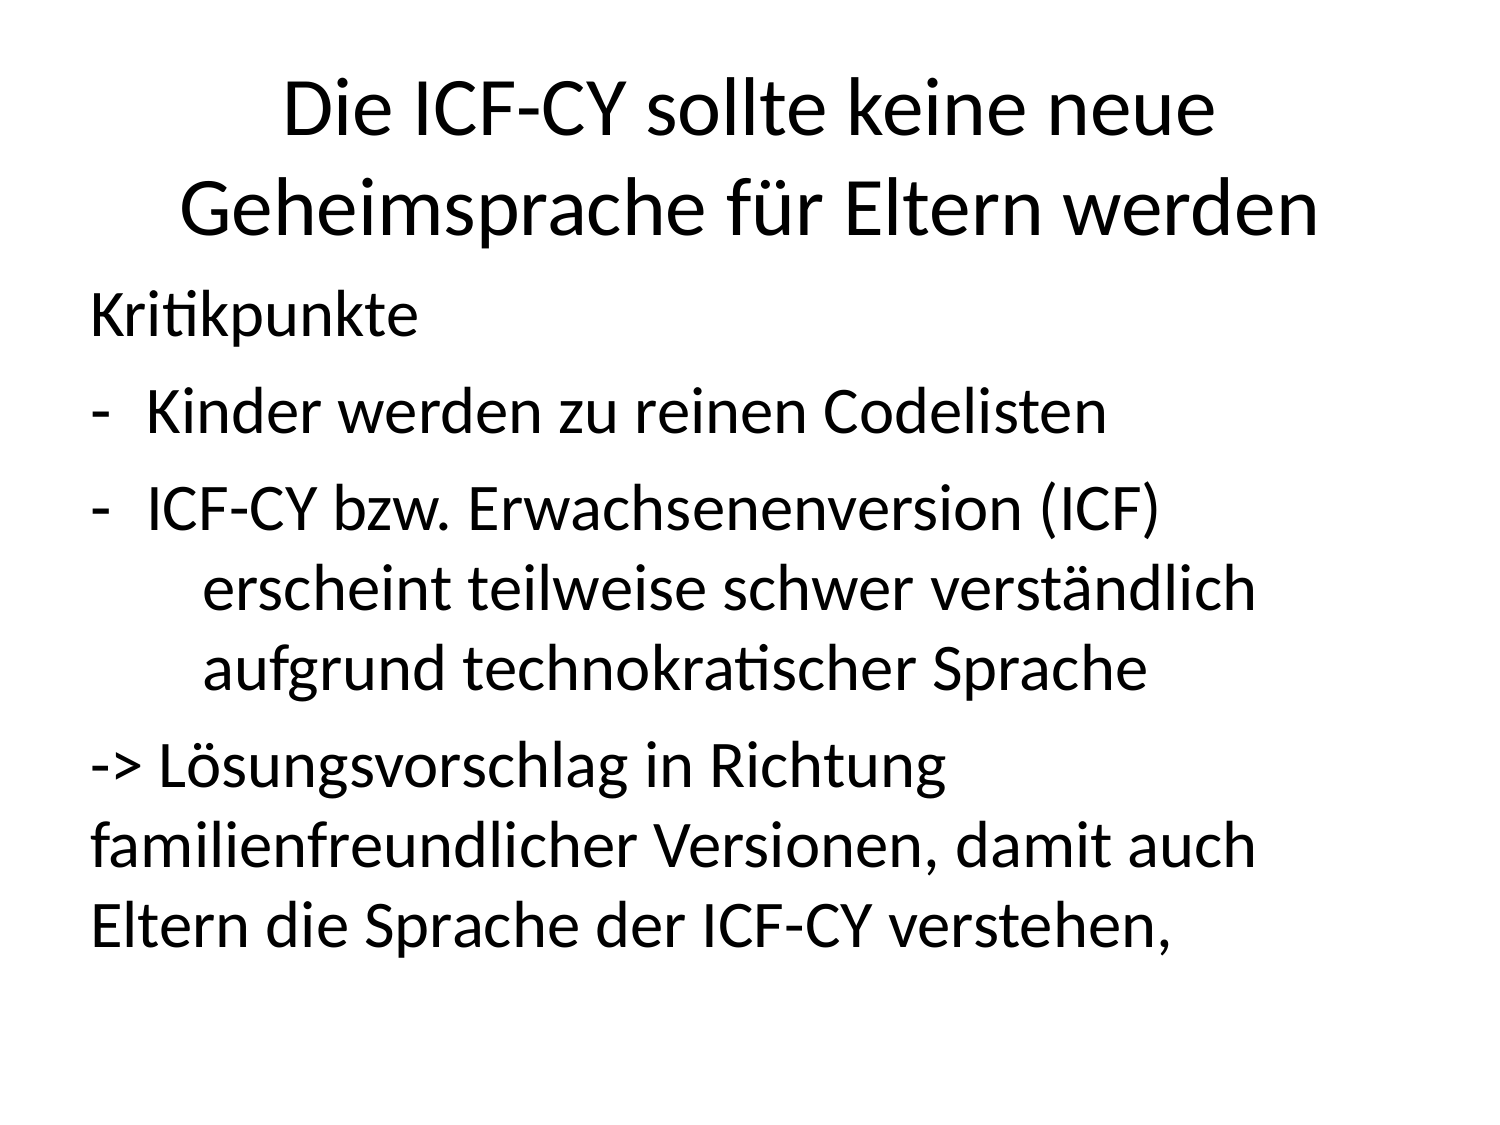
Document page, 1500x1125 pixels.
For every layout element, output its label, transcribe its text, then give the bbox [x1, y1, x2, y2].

list Kritikpunkte Kinder werden zu reinen Codelisten ICF-CY bzw. Erwachsenenversion (ICF) erscheint teilweise schwer verständlich aufgrund technokratischer Sprache -> Lösungsvorschlag in Richtung familienfreundlicher Versionen, damit auch Eltern die Sprache der ICF-CY verstehen, [75, 262, 1426, 1005]
title Die ICF-CY sollte keine neue Geheimsprache für Eltern werden [75, 45, 1426, 233]
